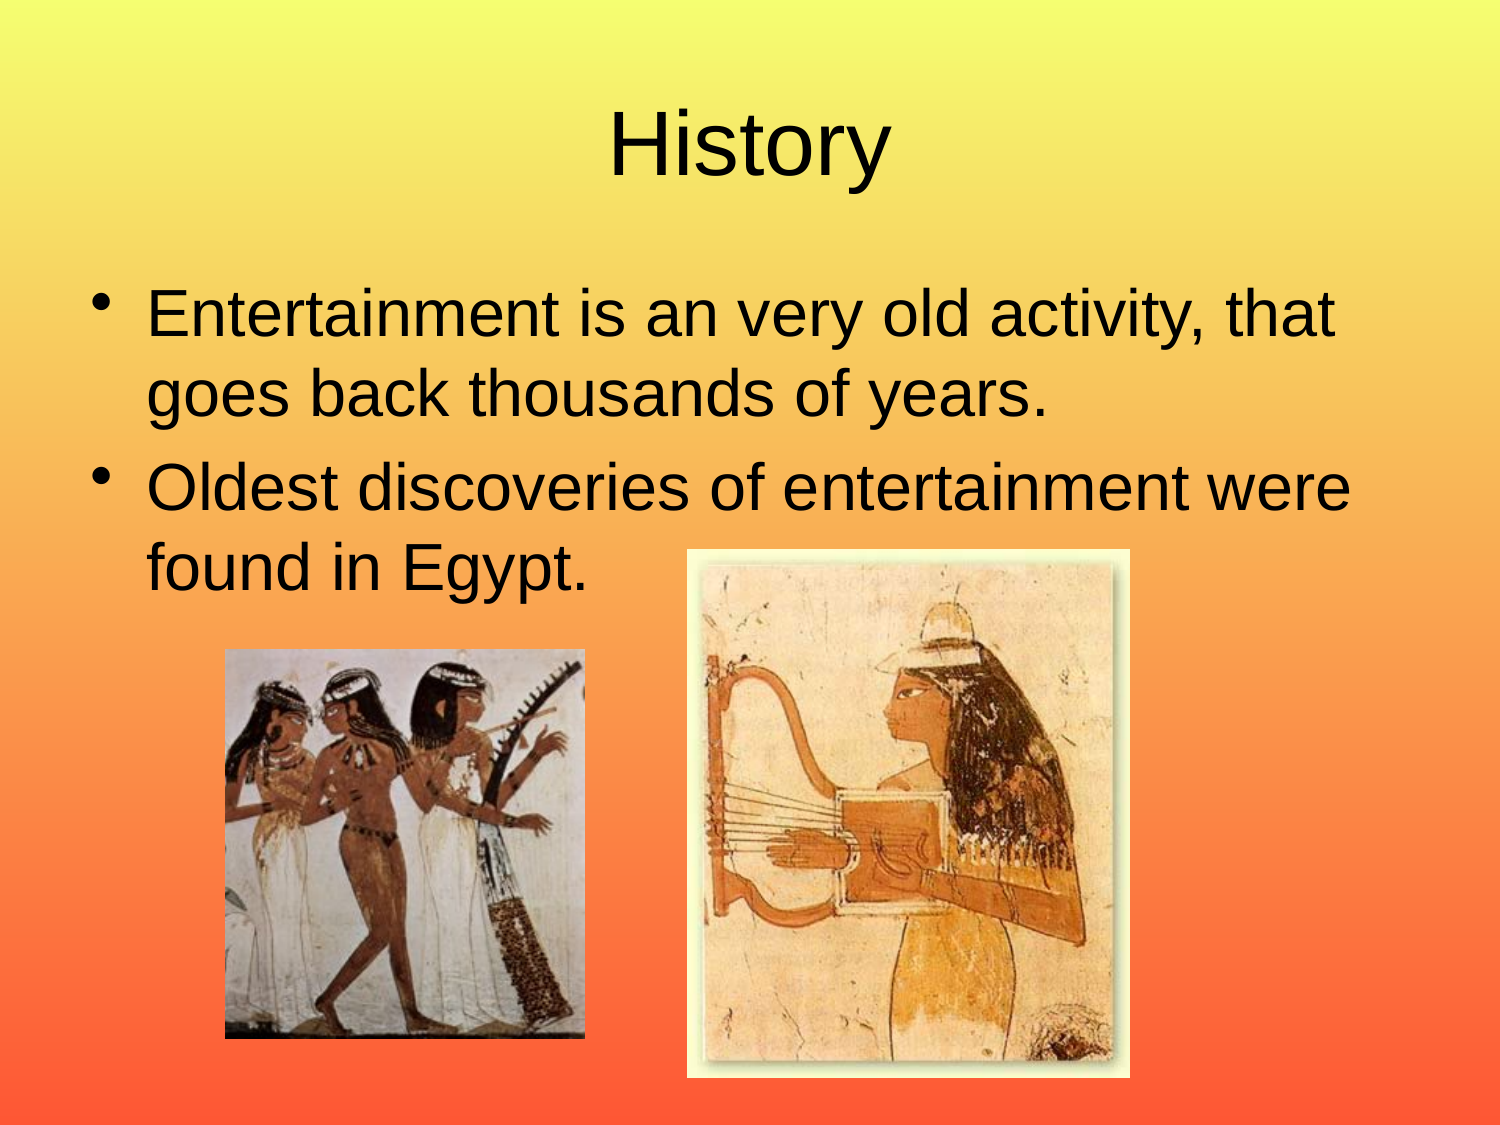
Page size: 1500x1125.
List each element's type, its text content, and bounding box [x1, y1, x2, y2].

picture [687, 549, 1130, 1078]
title History [75, 45, 1425, 233]
list Entertainment is an very old activity, that goes back thousands of years. Oldest discoveries of entertainment were found in Egypt. [75, 262, 1425, 1005]
picture [225, 649, 585, 1040]
